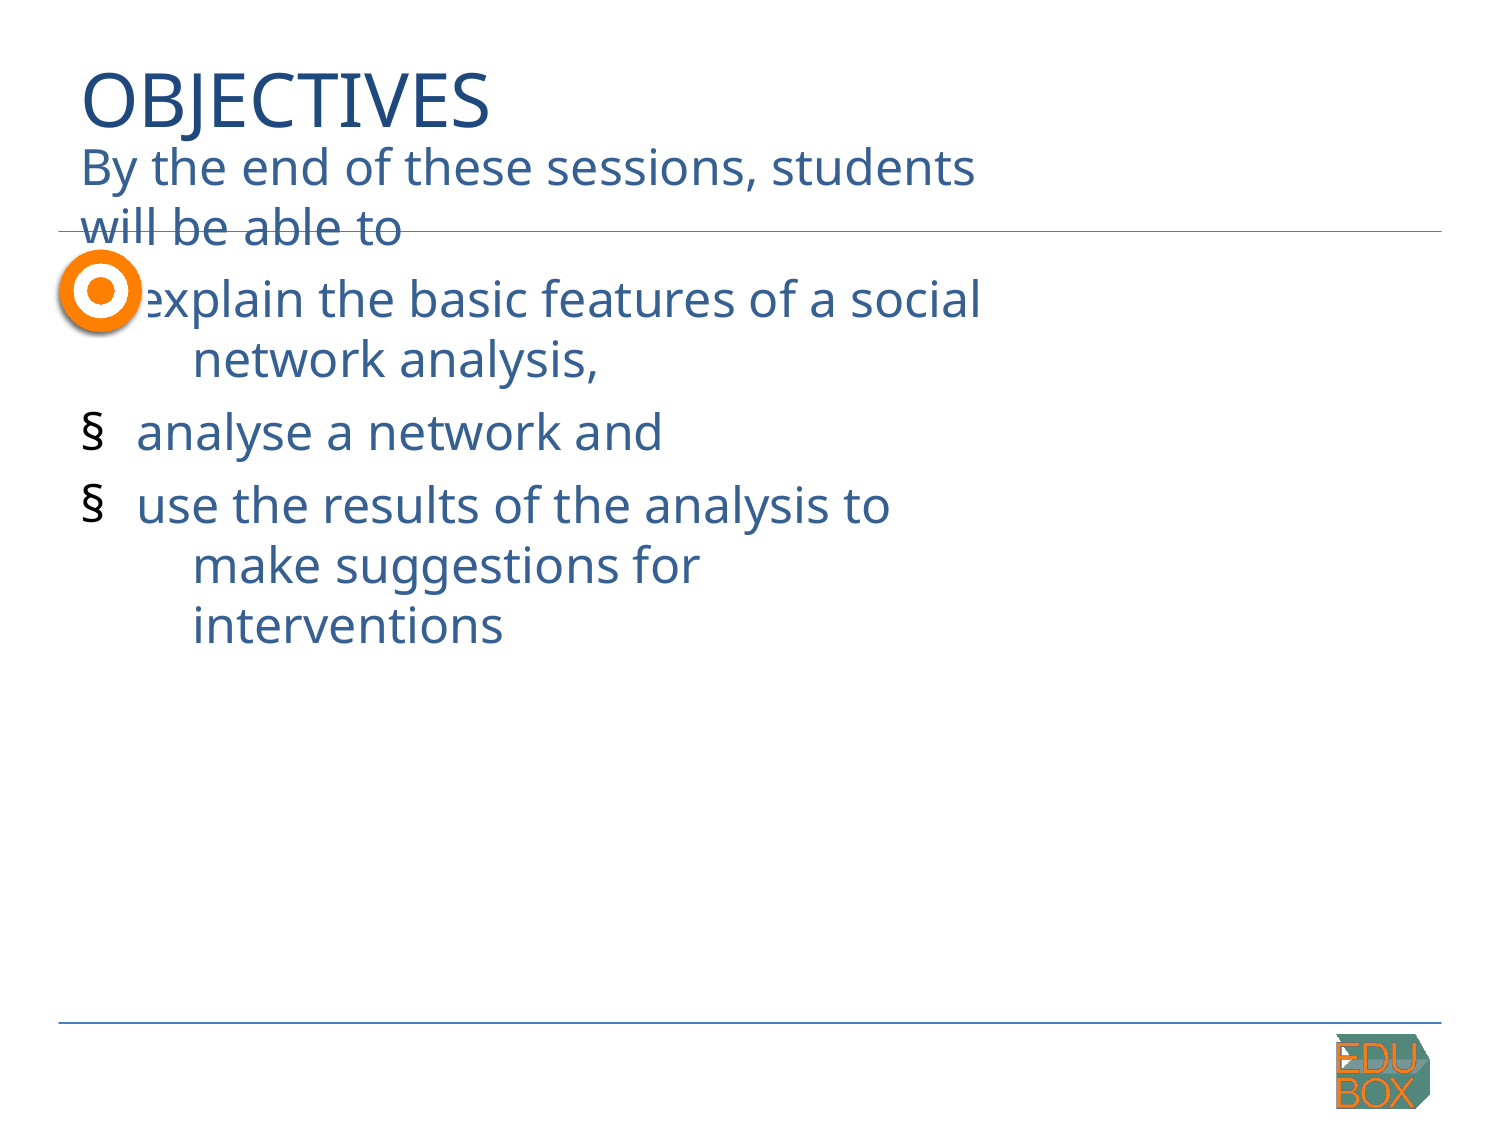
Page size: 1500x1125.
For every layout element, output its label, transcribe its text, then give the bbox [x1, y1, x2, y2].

list By the end of these sessions, students will be able to explain the basic features of a social network analysis, analyse a network and use the results of the analysis to make suggestions for interventions [171, 255, 1436, 1005]
picture [1328, 1028, 1437, 1114]
picture [53, 243, 148, 339]
title OBJECTIVES [64, 42, 1040, 153]
